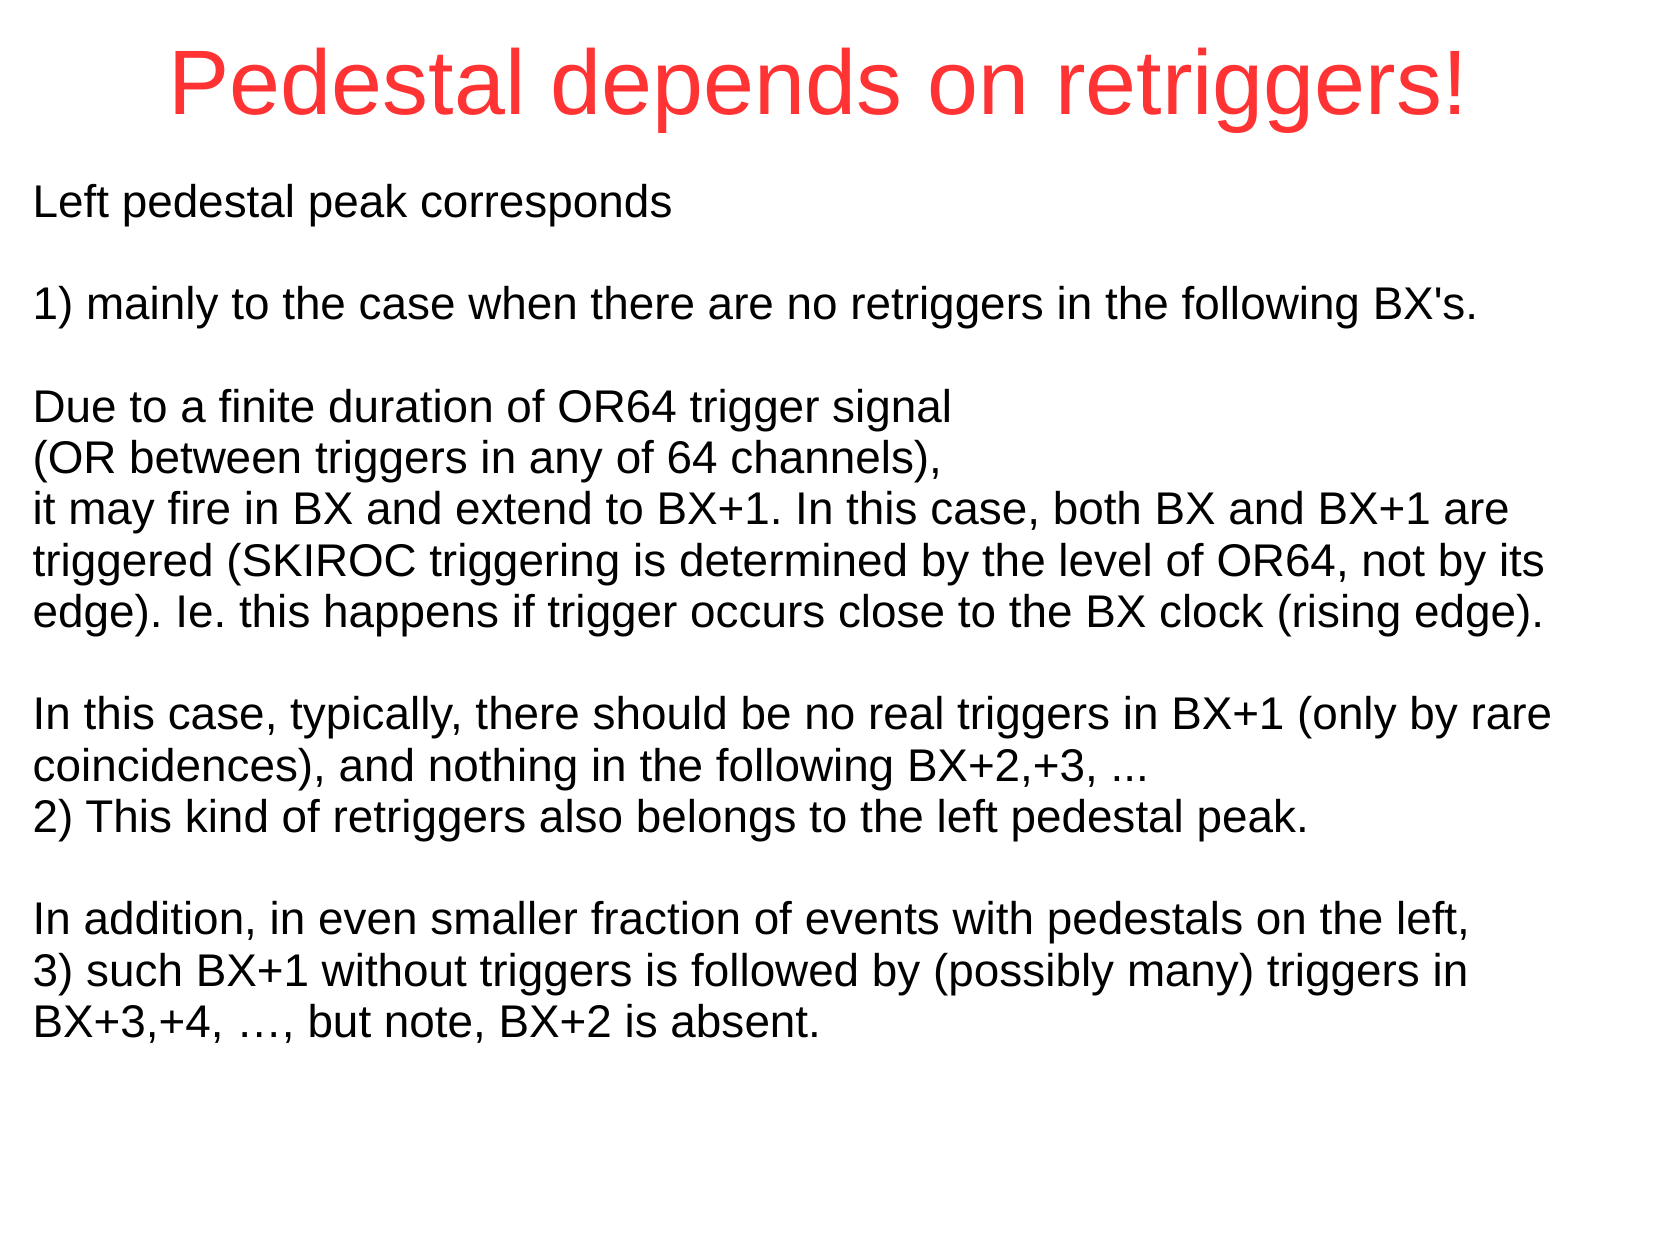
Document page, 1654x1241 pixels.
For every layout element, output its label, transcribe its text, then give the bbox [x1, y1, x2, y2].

title Pedestal depends on retriggers! [75, 15, 1564, 151]
text_box Left pedestal peak corresponds 1) mainly to the case when there are no retriggers in the following BX's. Due to a finite duration of OR64 trigger signal (OR between triggers in any of 64 channels), it may fire in BX and extend to BX+1. In this case, both BX and BX+1 are triggered (SKIROC triggering is determined by the level of OR64, not by its edge). Ie. this happens if trigger occurs close to the BX clock (rising edge). In this case, typically, there should be no real triggers in BX+1 (only by rare coincidences), and nothing in the following BX+2,+3, ... 2) This kind of retriggers also belongs to the left pedestal peak. In addition, in even smaller fraction of events with pedestals on the left, 3) such BX+1 without triggers is followed by (possibly many) triggers in BX+3,+4, …, but note, BX+2 is absent. [32, 175, 1608, 1201]
